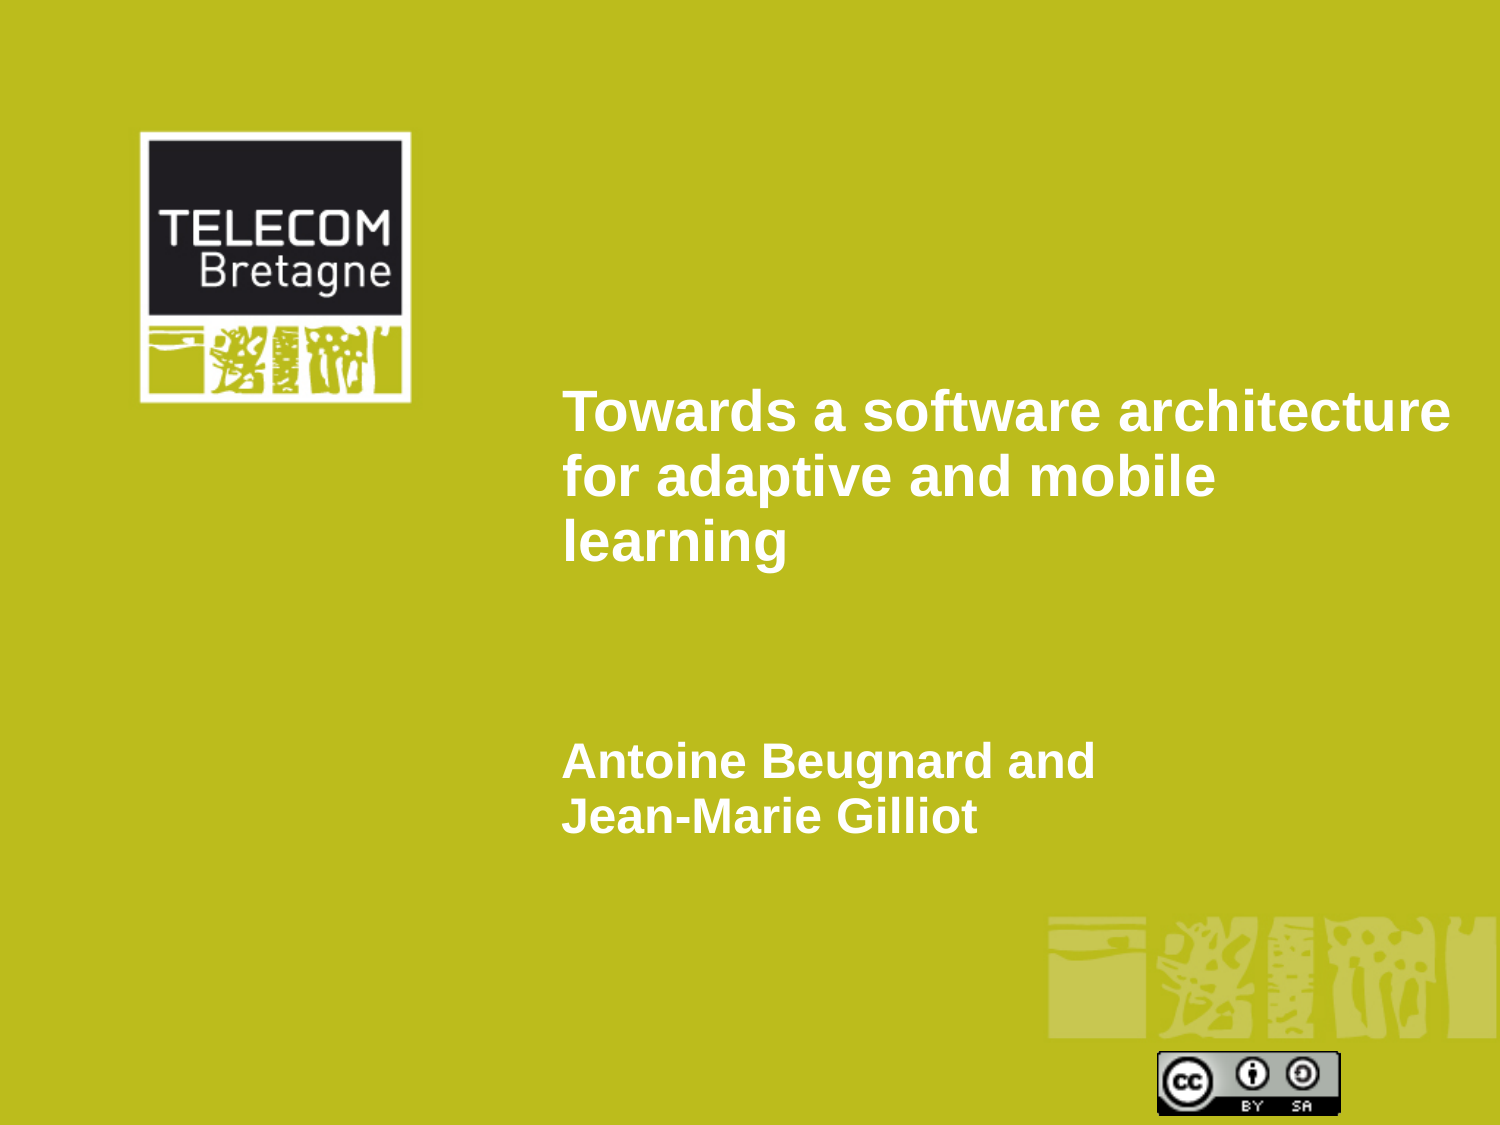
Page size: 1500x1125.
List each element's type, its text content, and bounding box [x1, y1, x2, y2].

picture [0, 0, 1500, 1125]
subtitle Antoine Beugnard and Jean-Marie Gilliot [561, 654, 1458, 923]
title Towards a software architecture for adaptive and mobile learning [562, 347, 1459, 605]
